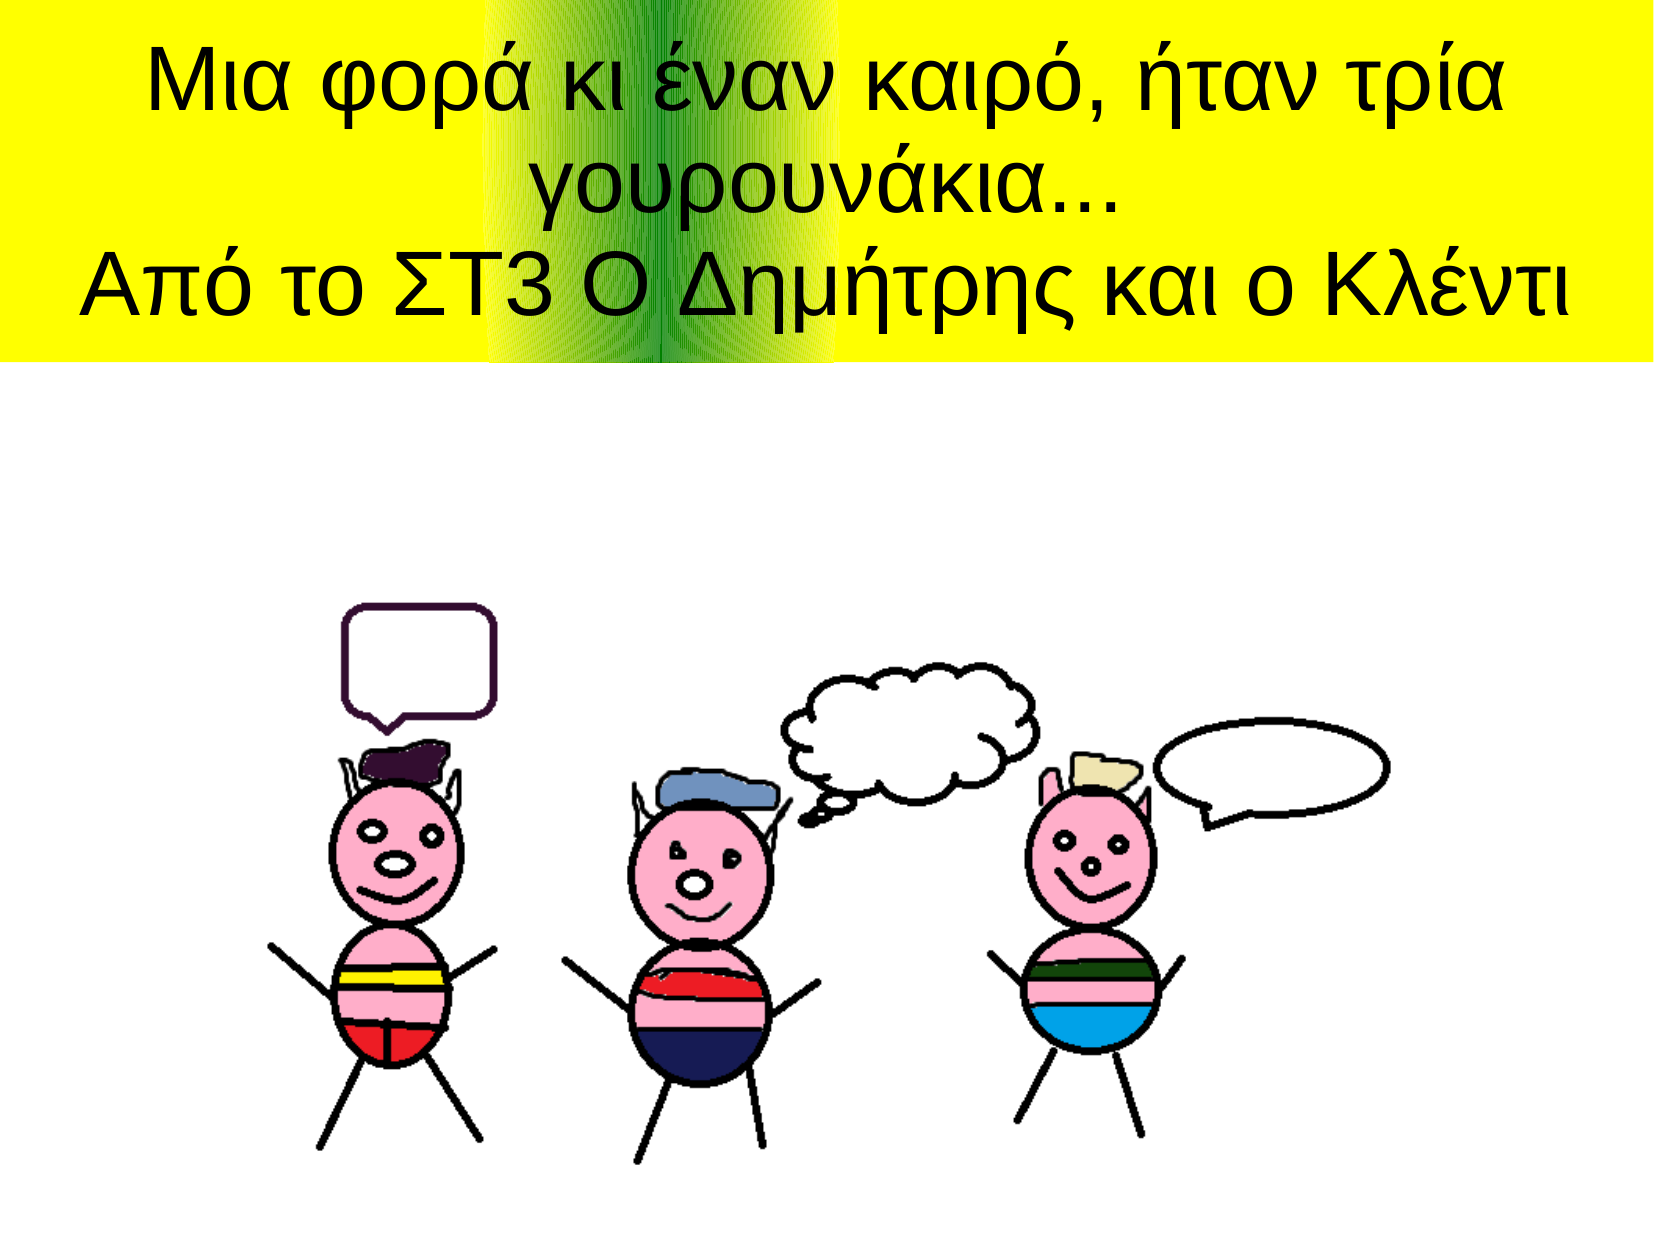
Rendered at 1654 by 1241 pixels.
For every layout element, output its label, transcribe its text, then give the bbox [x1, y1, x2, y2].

picture [224, 578, 1430, 1237]
title Μια φορά κι έναν καιρό, ήταν τρία γουρουνάκια... Από το ΣΤ3 O Δημήτρης και ο Κλέντι [0, 0, 1654, 363]
